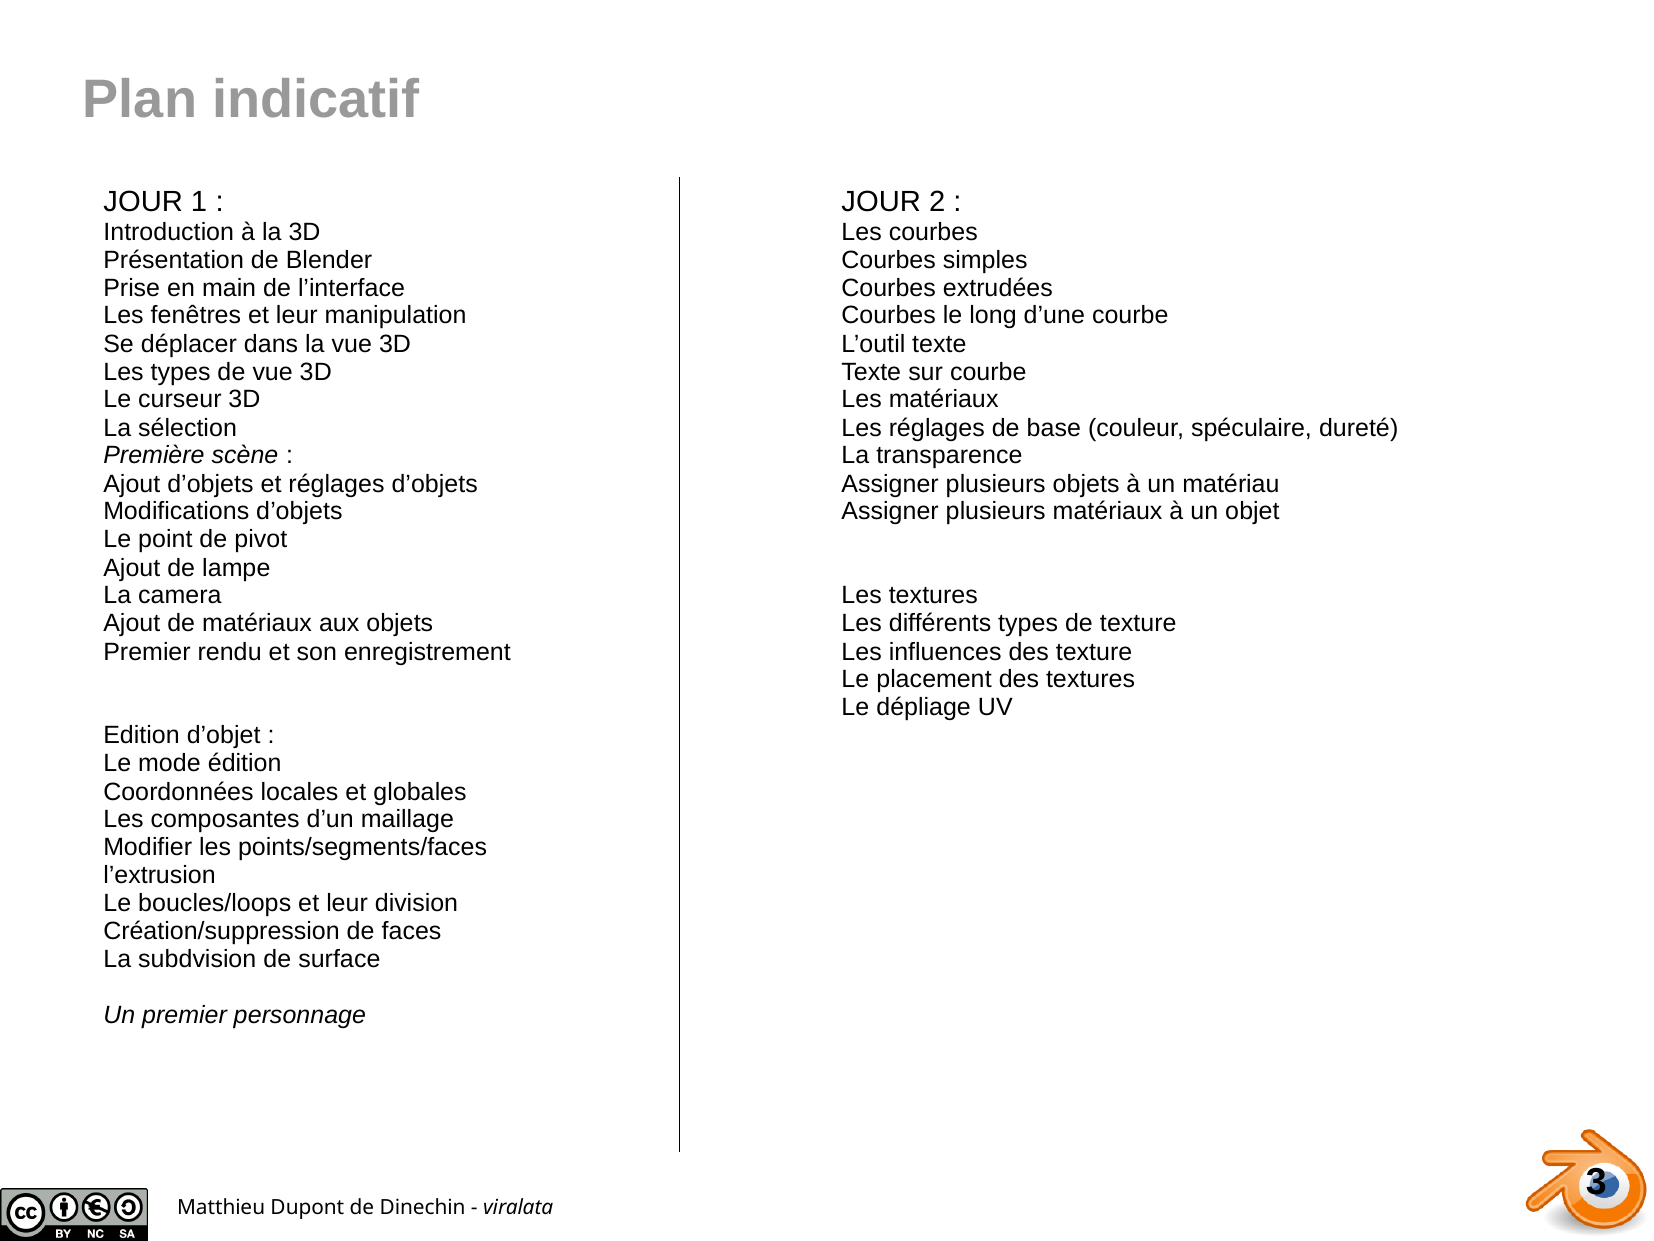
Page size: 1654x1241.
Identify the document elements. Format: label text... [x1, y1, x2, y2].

title Plan indicatif [82, 49, 1565, 148]
text_box JOUR 2 : Les courbes Courbes simples Courbes extrudées Courbes le long d’une courbe L’outil texte Texte sur courbe Les matériaux Les réglages de base (couleur, spéculaire, dureté) La transparence Assigner plusieurs objets à un matériau Assigner plusieurs matériaux à un objet Les textures Les différents types de texture Les influences des texture Le placement des textures Le dépliage UV [826, 177, 1418, 886]
picture [1520, 1117, 1648, 1241]
picture [0, 1188, 148, 1241]
text_box JOUR 1 : Introduction à la 3D Présentation de Blender Prise en main de l’interface Les fenêtres et leur manipulation Se déplacer dans la vue 3D Les types de vue 3D Le curseur 3D La sélection Première scène : Ajout d’objets et réglages d’objets Modifications d’objets Le point de pivot Ajout de lampe La camera Ajout de matériaux aux objets Premier rendu et son enregistrement Edition d’objet : Le mode édition Coordonnées locales et globales Les composantes d’un maillage Modifier les points/segments/faces l’extrusion Le boucles/loops et leur division Création/suppression de faces La subdvision de surface Un premier personnage [88, 177, 679, 1136]
